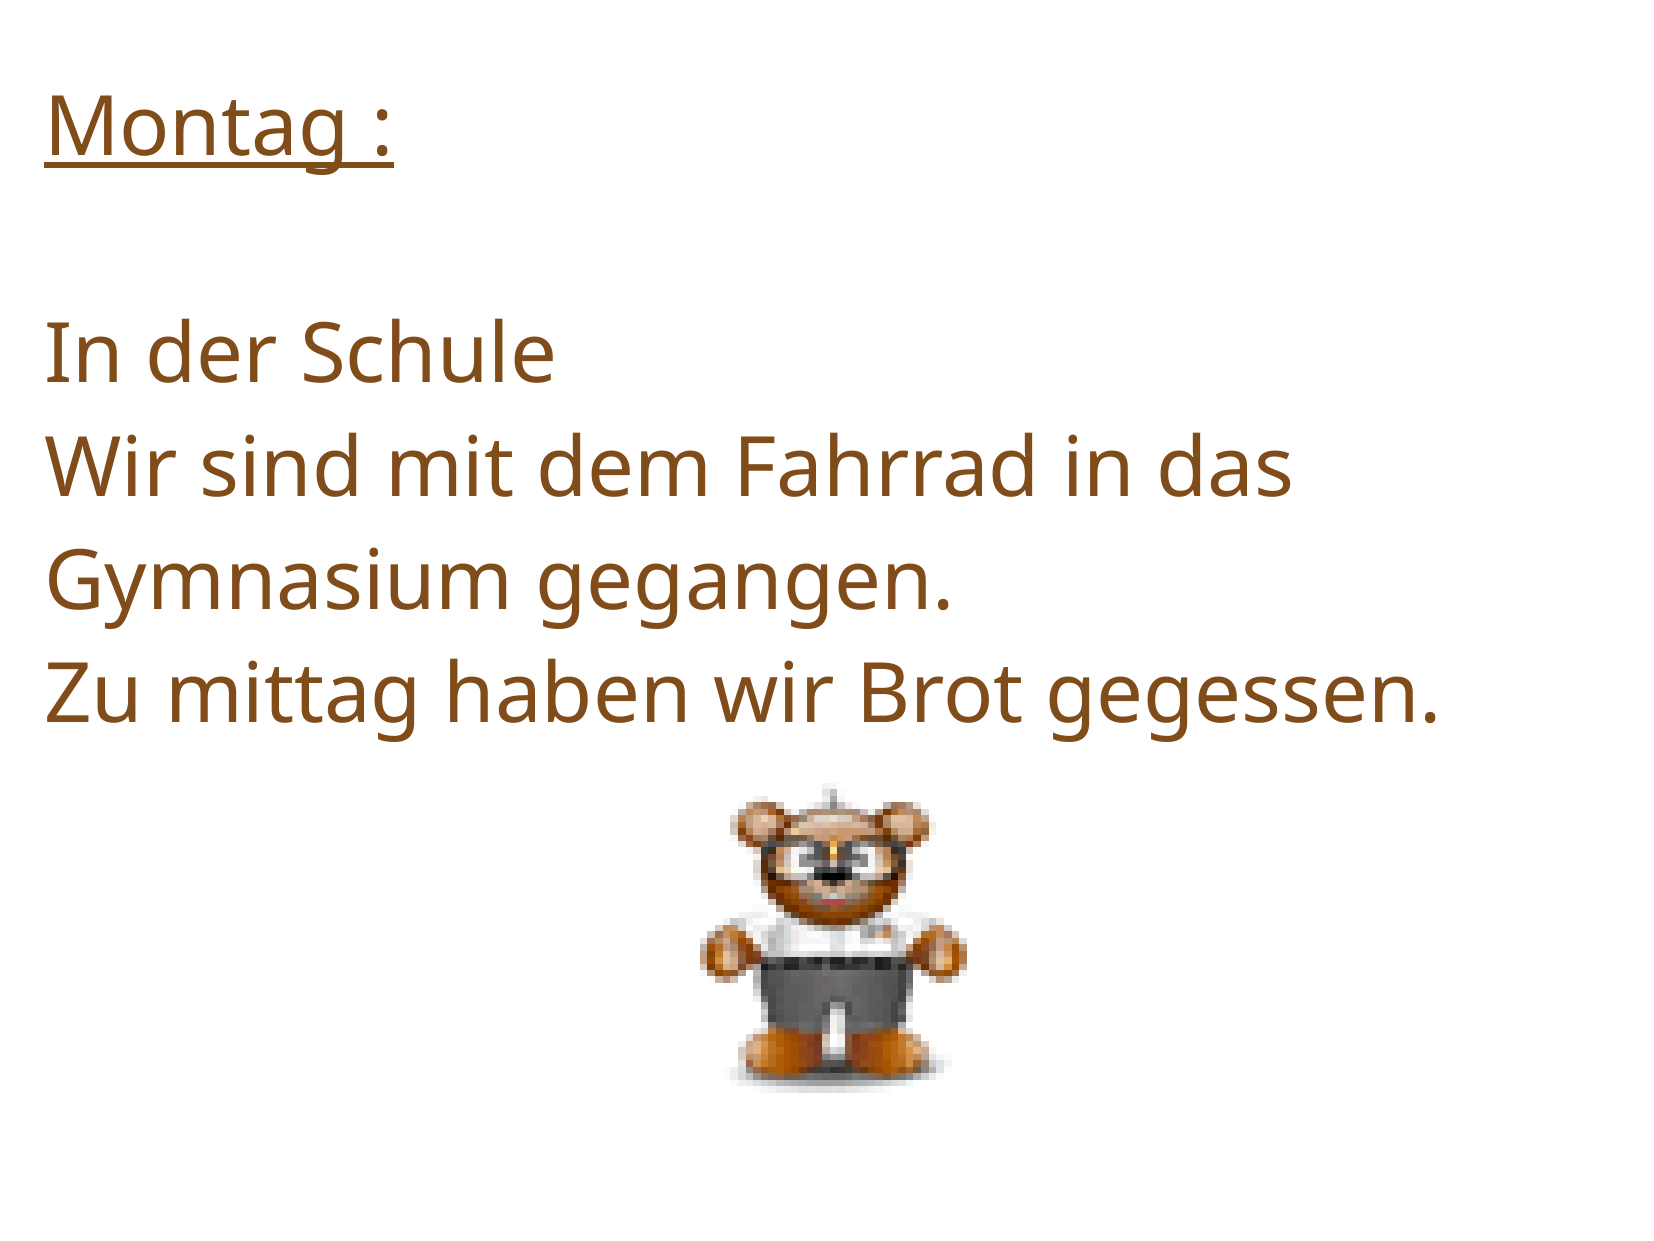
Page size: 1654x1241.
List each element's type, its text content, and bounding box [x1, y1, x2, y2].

picture [685, 777, 975, 1093]
text_box Montag : In der Schule Wir sind mit dem Fahrrad in das Gymnasium gegangen. Zu mittag haben wir Brot gegessen. [29, 59, 1625, 768]
